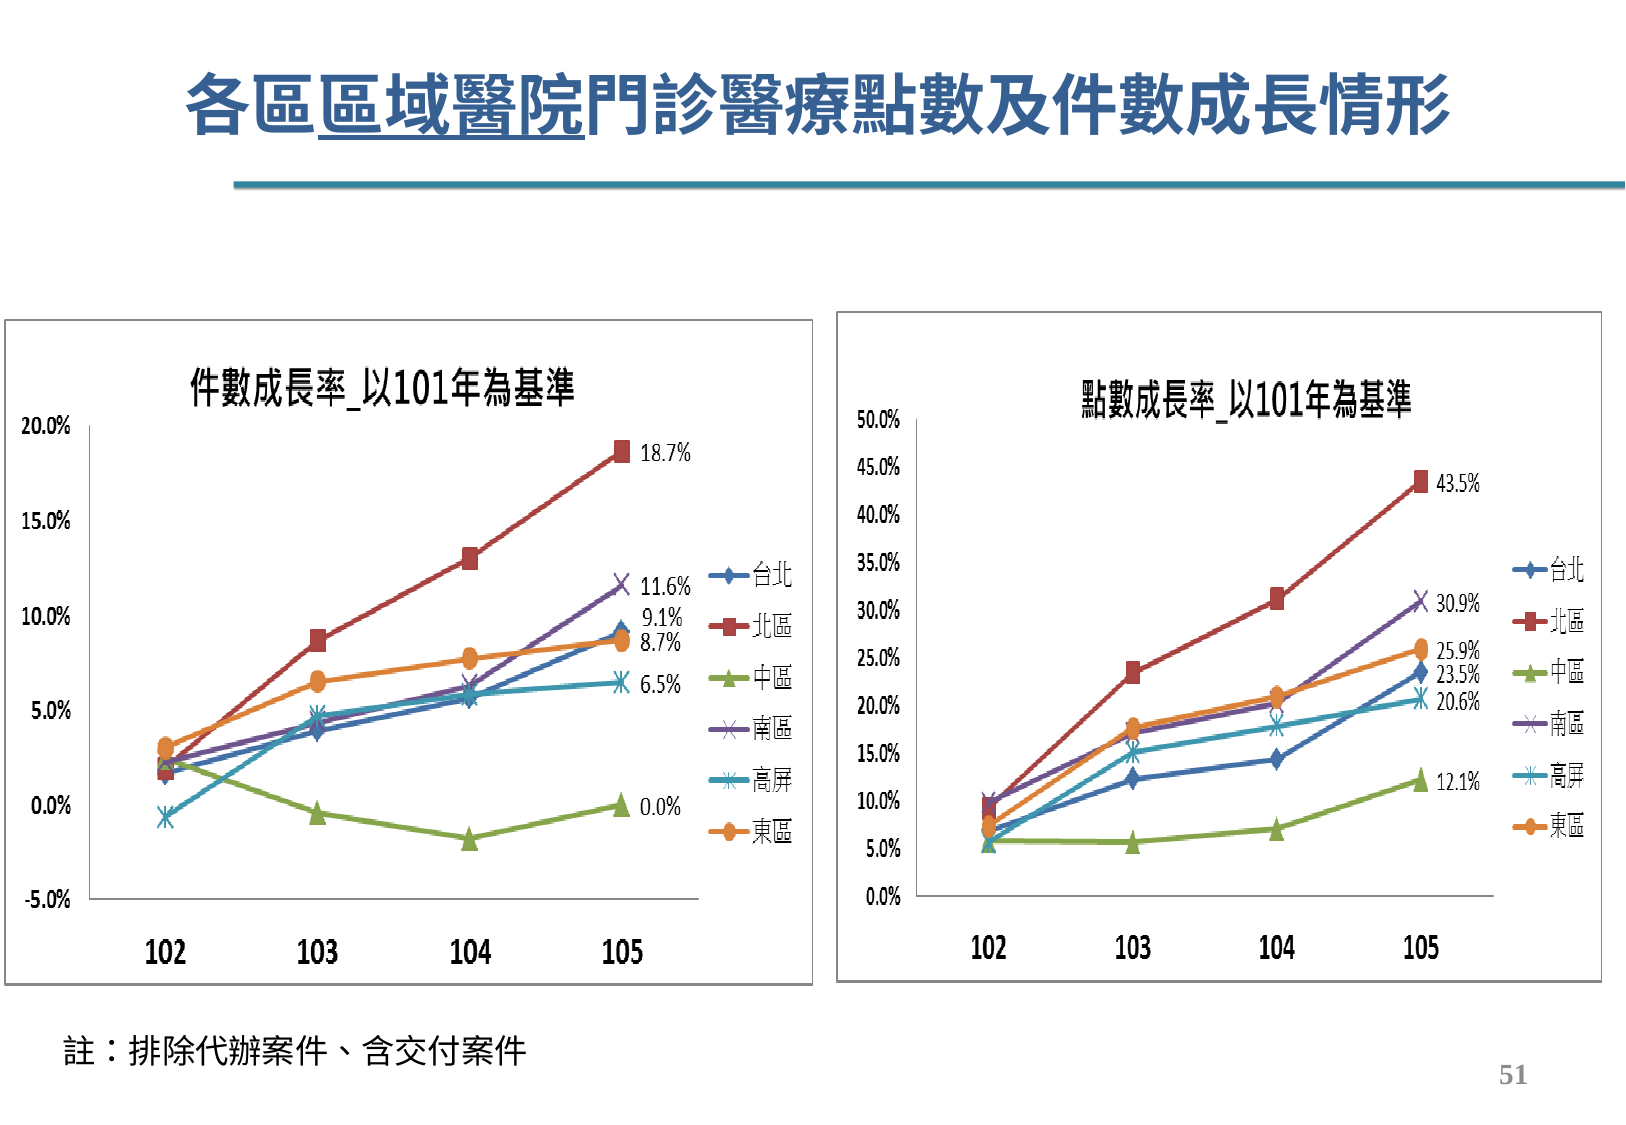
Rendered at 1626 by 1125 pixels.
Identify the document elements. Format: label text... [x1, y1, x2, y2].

picture [836, 311, 1602, 983]
slide_number <編號> [1164, 1042, 1544, 1103]
title 各區區域醫院門診醫療點數及件數成長情形 [80, 27, 1557, 179]
picture [4, 319, 813, 986]
text_box 註：排除代辦案件、含交付案件 [47, 1023, 543, 1119]
